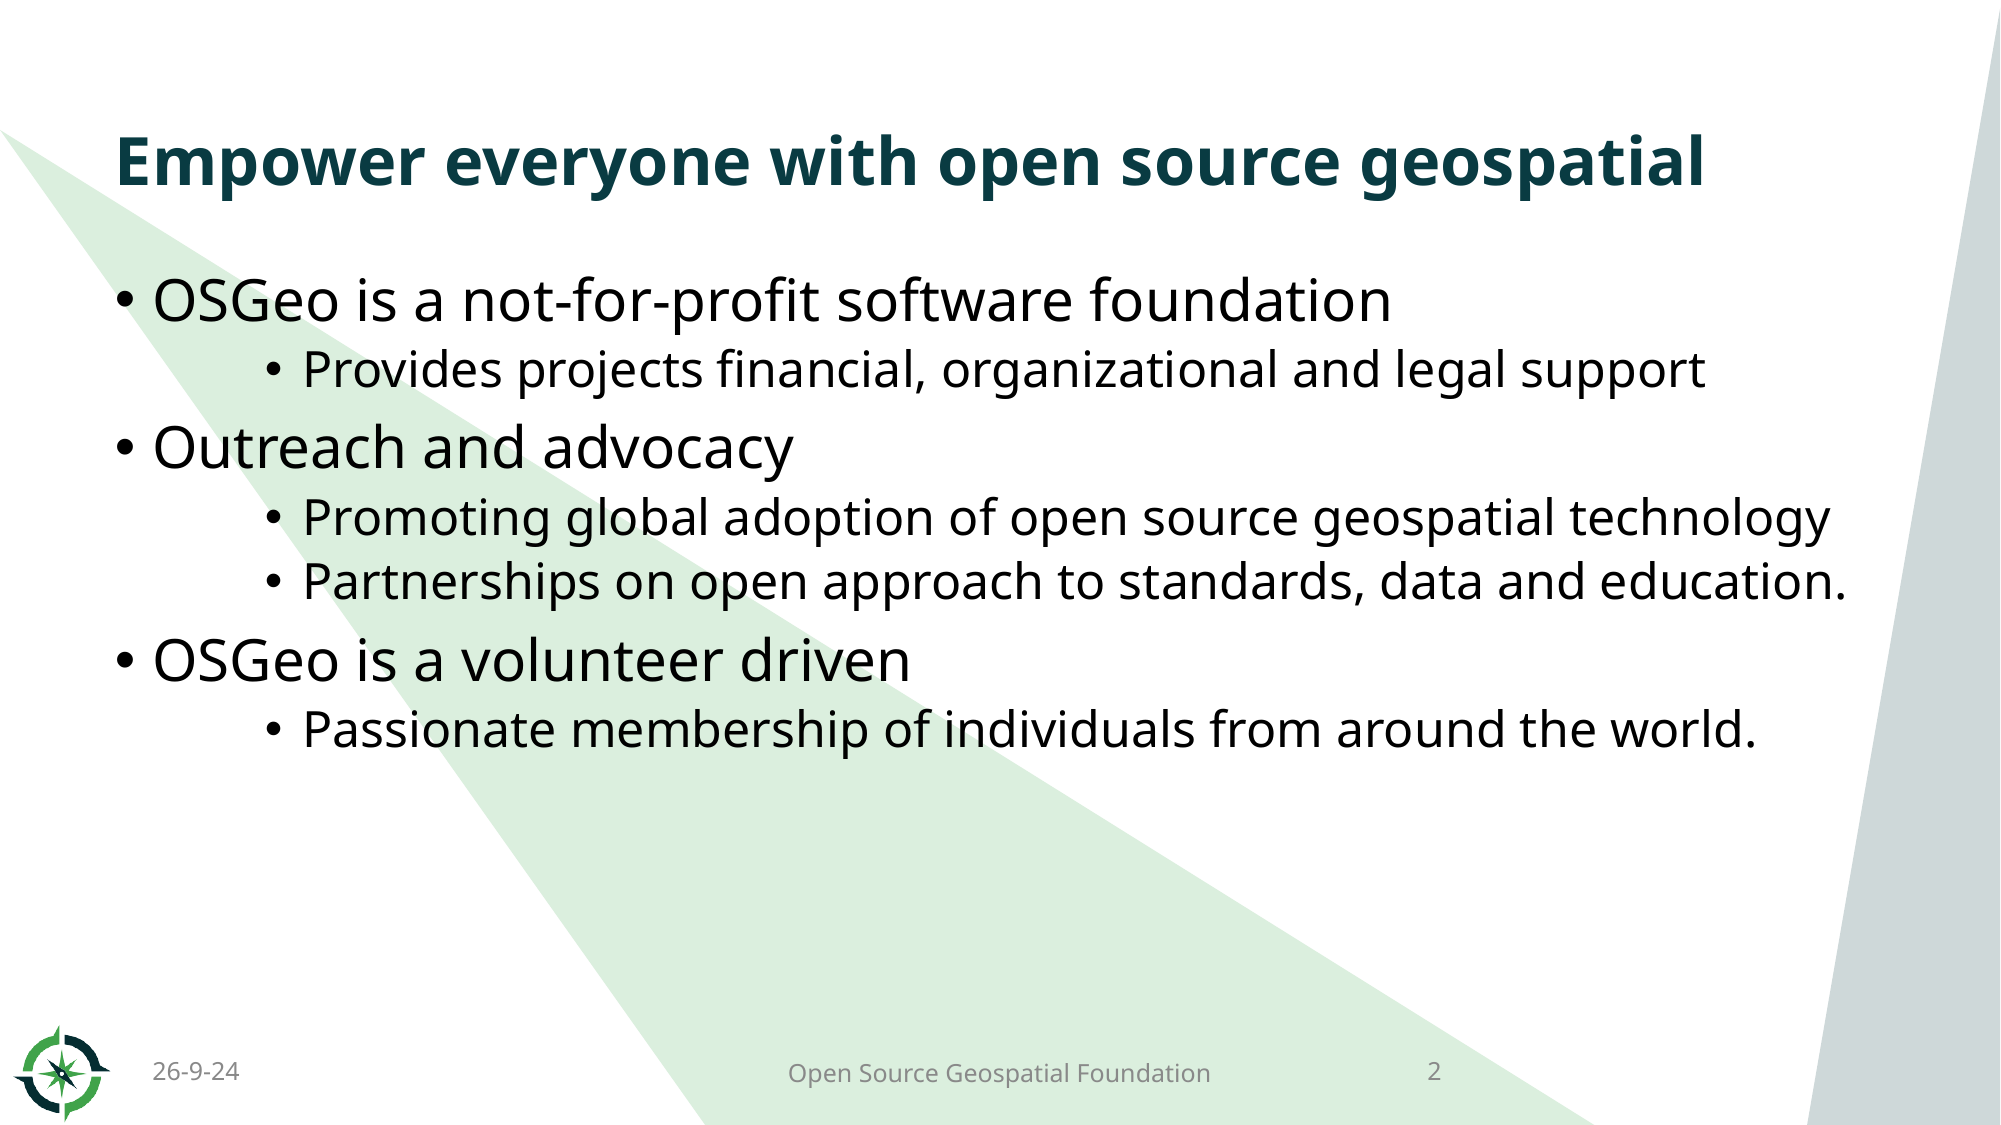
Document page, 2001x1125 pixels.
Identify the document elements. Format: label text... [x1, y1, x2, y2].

slide_number 24-9-25 [137, 1042, 588, 1103]
list OSGeo is a not-for-profit software foundation Provides projects financial, organizational and legal support Outreach and advocacy Promoting global adoption of open source geospatial technology Partnerships on open approach to standards, data and education. OSGeo is a volunteer driven Passionate membership of individuals from around the world. [99, 263, 1900, 916]
slide_number <number> [1412, 1042, 1863, 1103]
title Empower everyone with open source geospatial [99, 44, 1900, 233]
footer Open Source Geospatial Foundation [662, 1042, 1338, 1103]
picture [12, 1024, 111, 1123]
